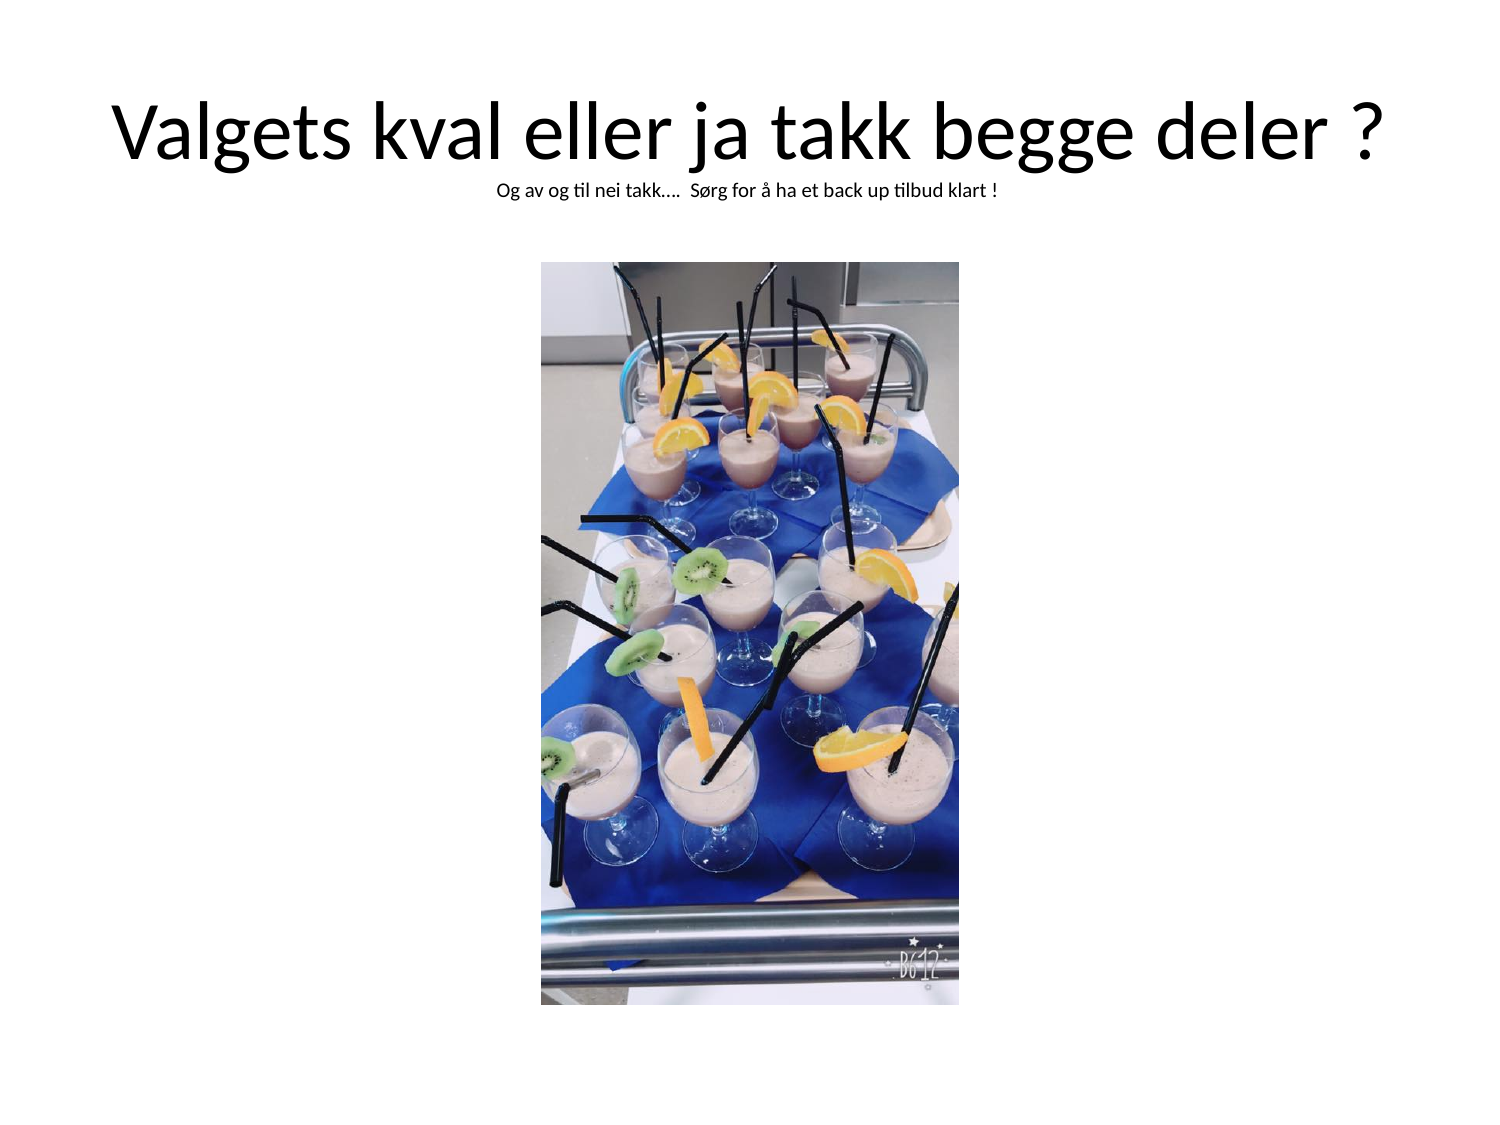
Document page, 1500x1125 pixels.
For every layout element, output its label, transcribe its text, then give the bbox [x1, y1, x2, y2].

title Valgets kval eller ja takk begge deler ? Og av og til nei takk…. Sørg for å ha et back up tilbud klart ! [75, 45, 1426, 233]
picture [541, 262, 959, 1005]
